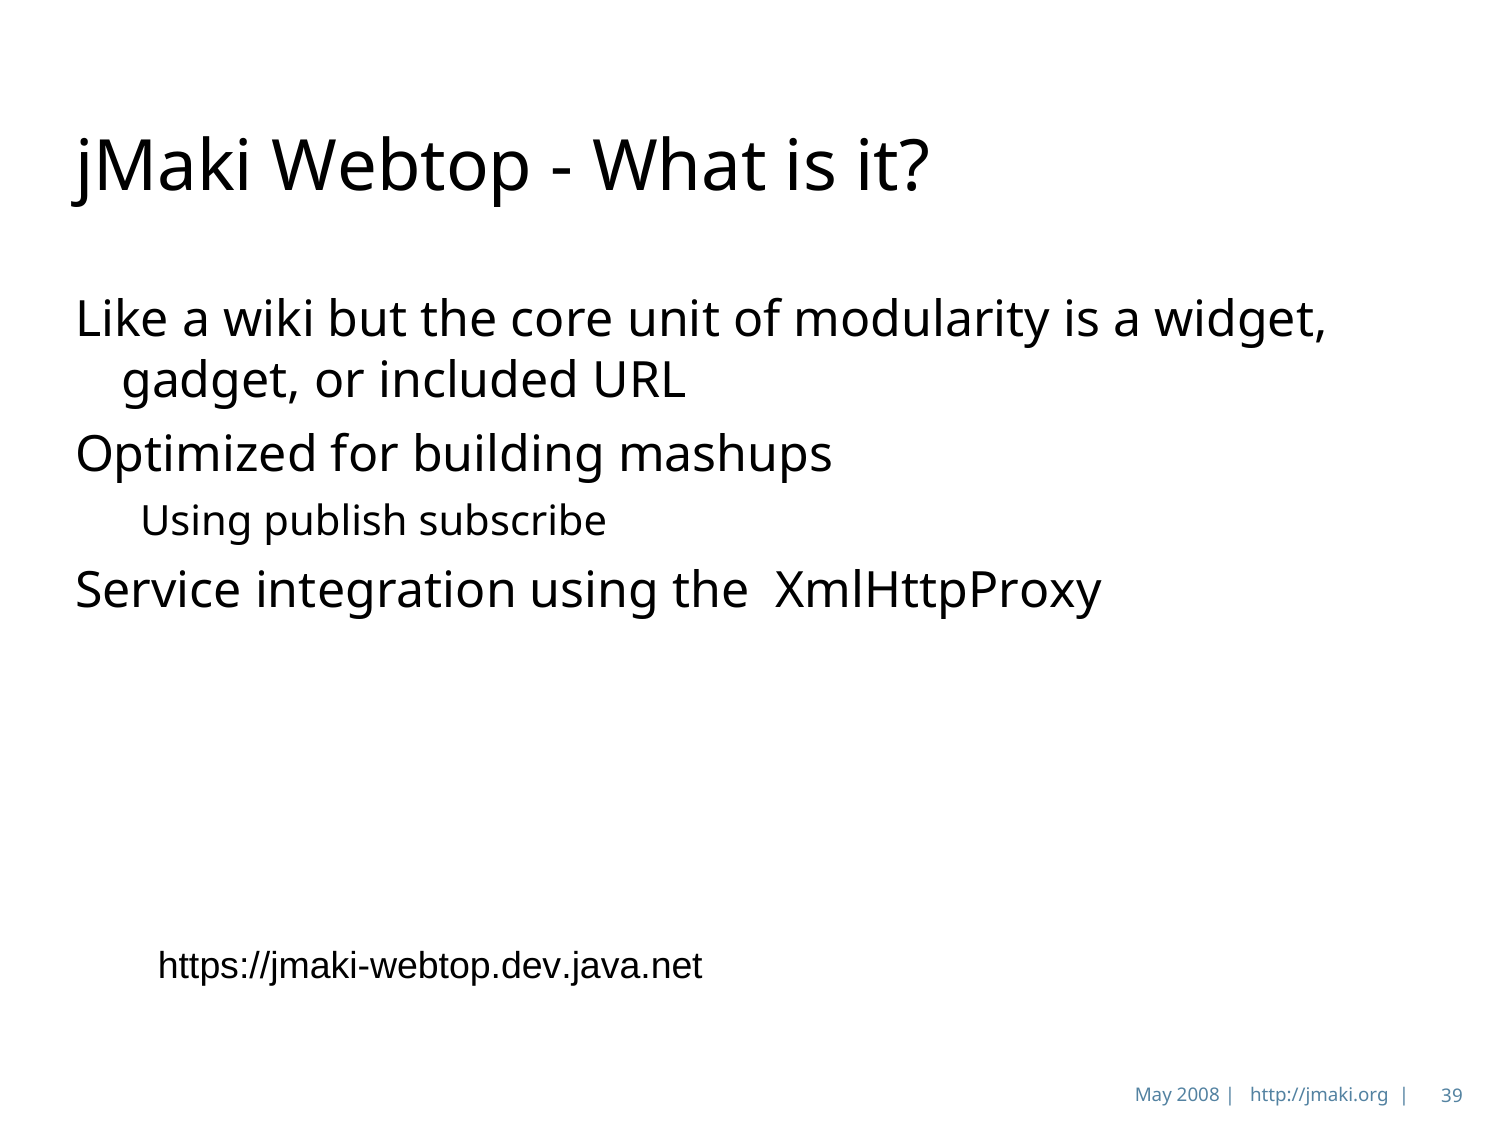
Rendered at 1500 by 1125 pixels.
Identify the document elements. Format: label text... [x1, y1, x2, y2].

text_box https://jmaki-webtop.dev.java.net [143, 937, 716, 995]
title jMaki Webtop - What is it? [75, 124, 1426, 287]
list Like a wiki but the core unit of modularity is a widget, gadget, or included URL Optimized for building mashups Using publish subscribe Service integration using the XmlHttpProxy [75, 287, 1426, 1005]
